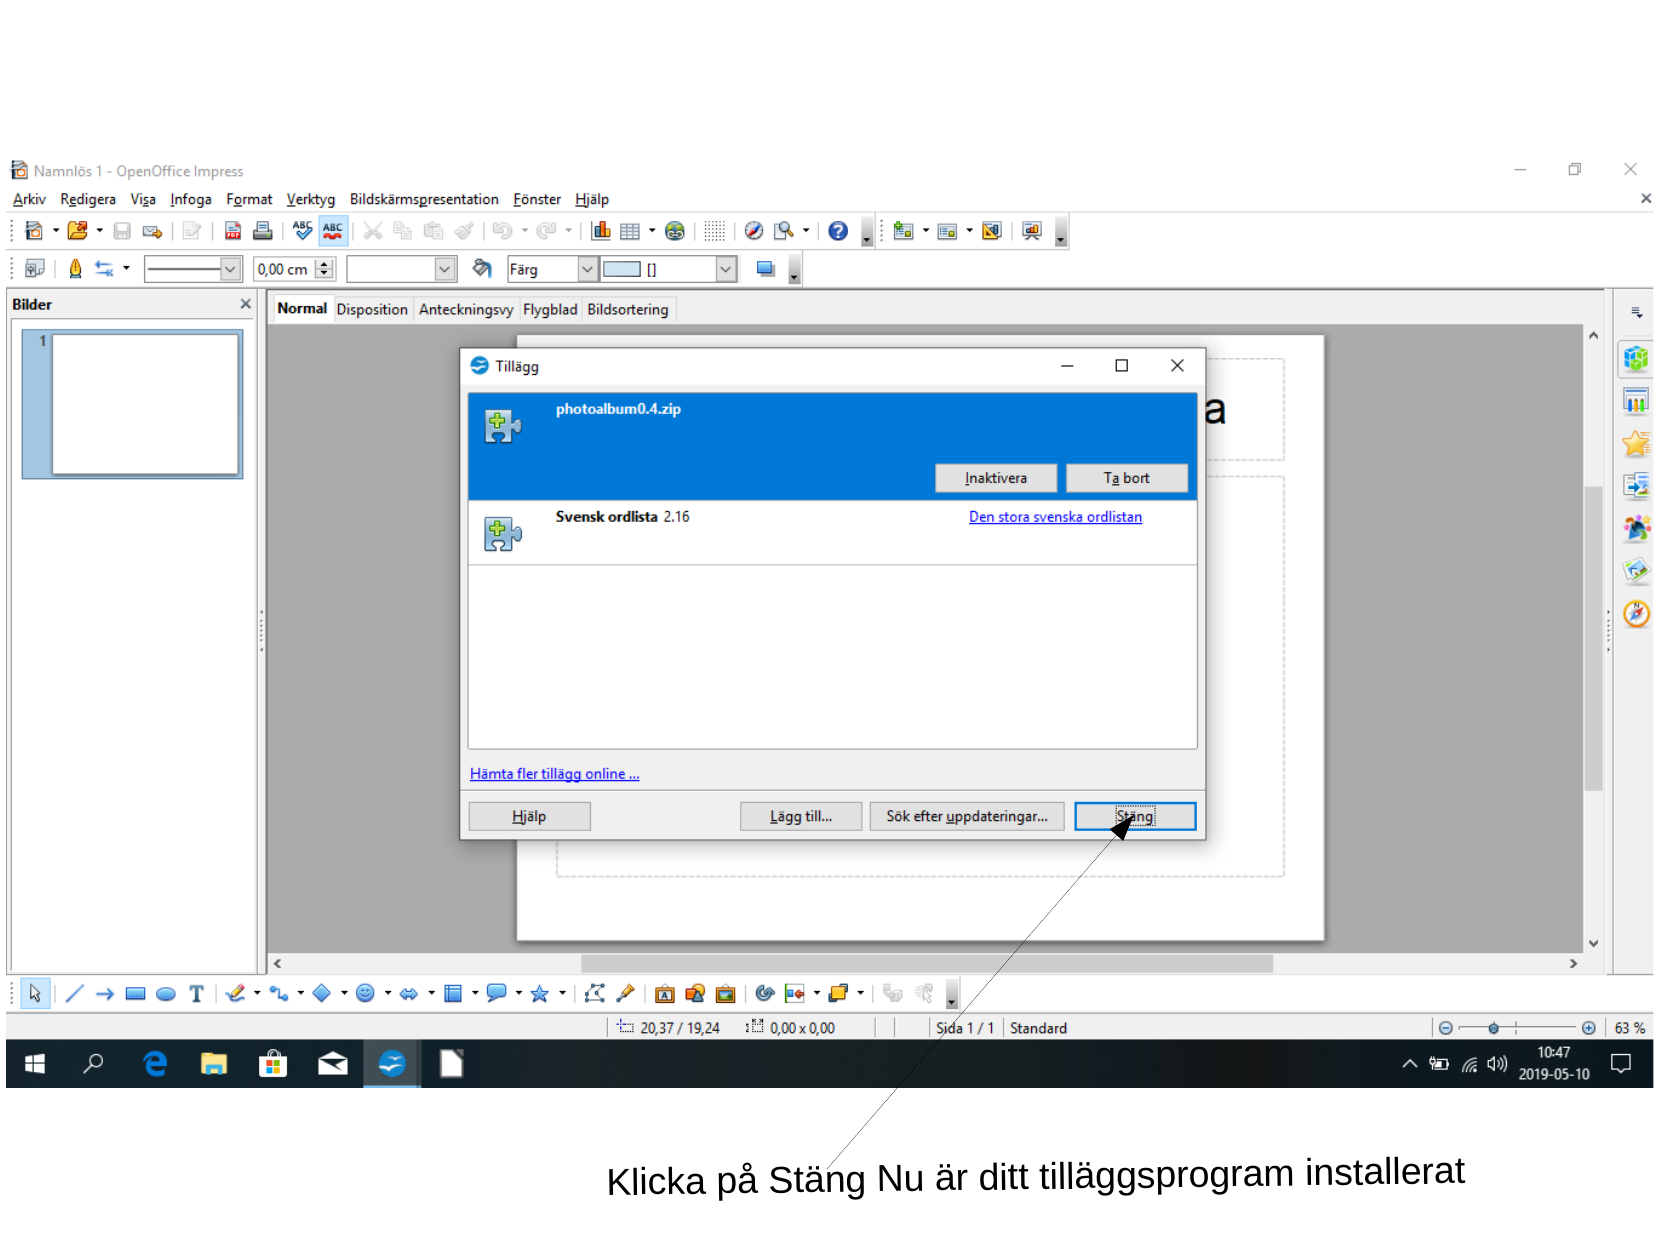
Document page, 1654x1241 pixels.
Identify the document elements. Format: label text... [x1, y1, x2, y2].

picture [6, 157, 1654, 1088]
text_box Klicka på Stäng Nu är ditt tilläggsprogram installerat [591, 1139, 1631, 1241]
